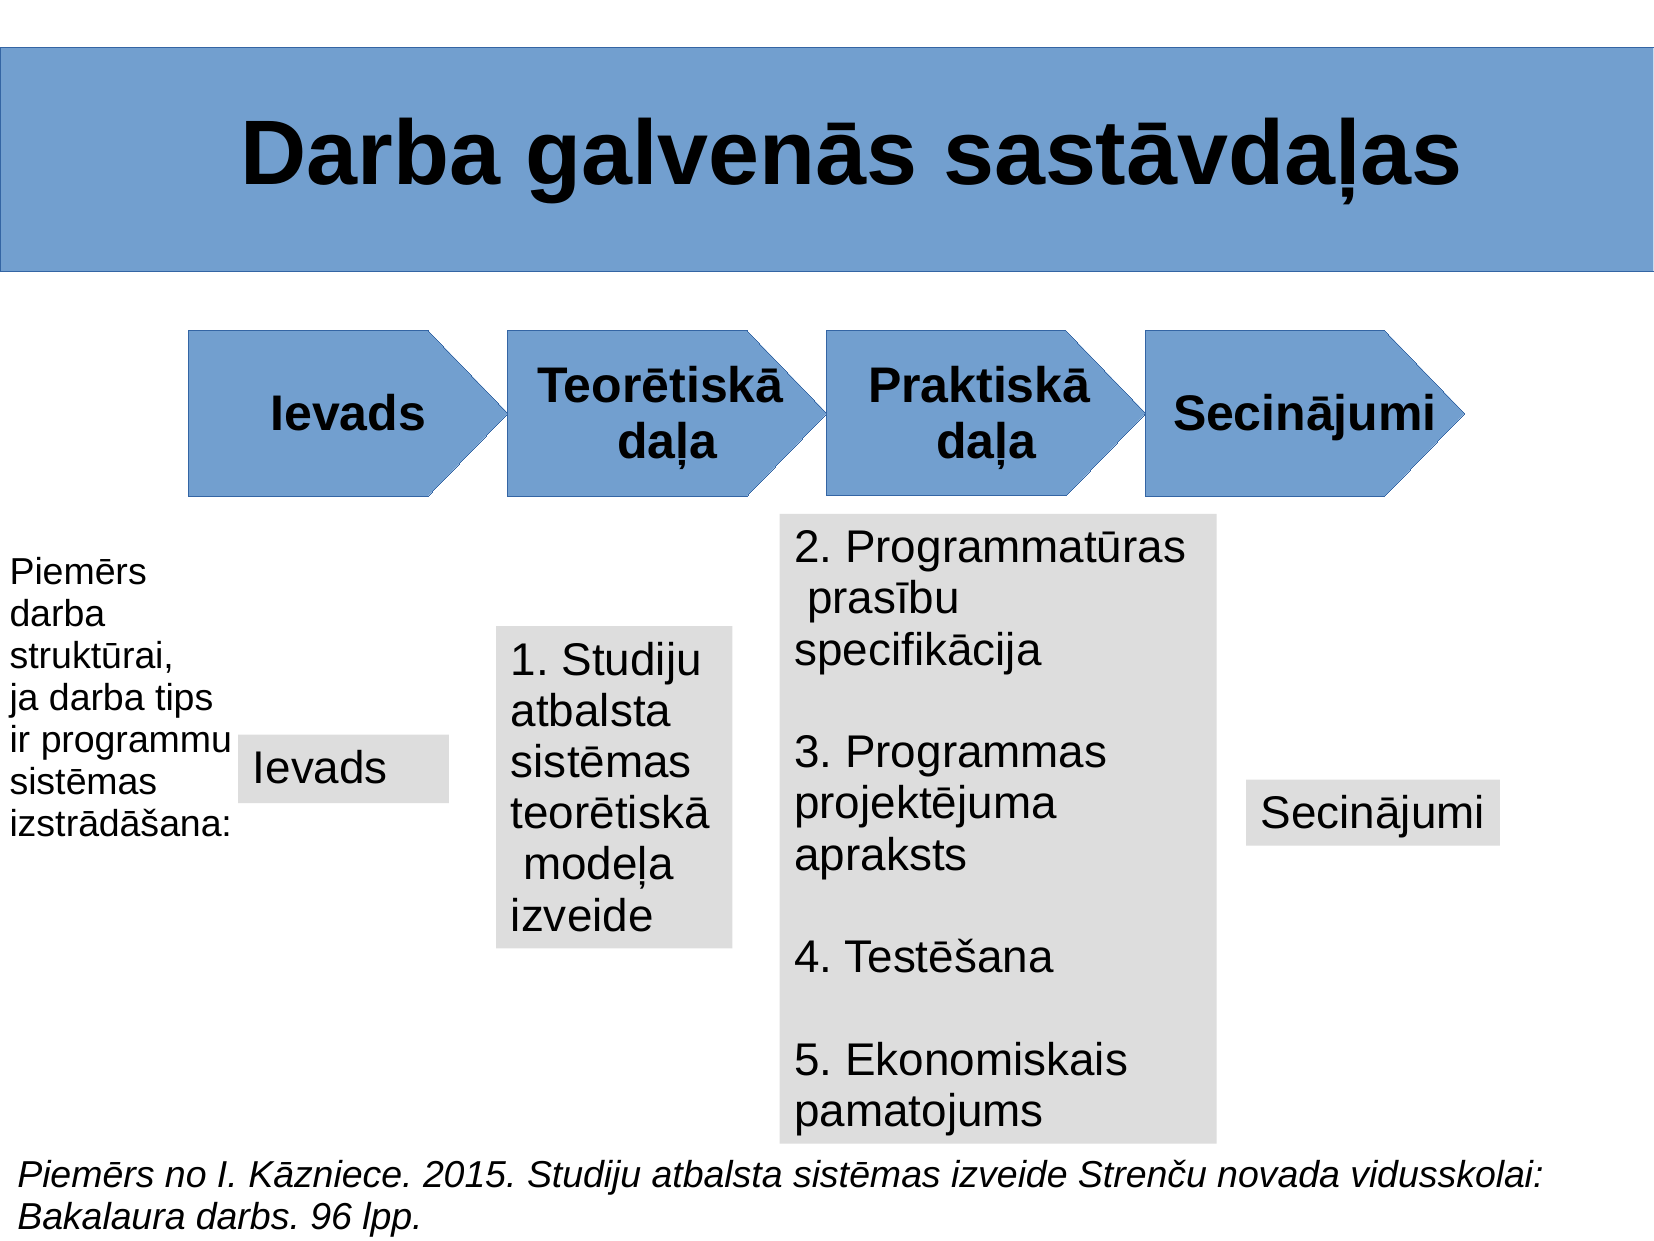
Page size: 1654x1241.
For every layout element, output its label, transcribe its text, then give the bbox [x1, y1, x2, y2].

text_box Piemērs darba struktūrai, ja darba tips ir programmu sistēmas izstrādāšana: [0, 543, 247, 853]
text_box 1. Studiju atbalsta sistēmas teorētiskā modeļa izveide [496, 626, 733, 949]
text_box Secinājumi [1145, 330, 1465, 497]
text_box Ievads [188, 330, 507, 497]
text_box Ievads [238, 734, 449, 804]
title Darba galvenās sastāvdaļas [82, 49, 1571, 257]
text_box Teorētiskā daļa [507, 330, 826, 497]
text_box Secinājumi [1246, 779, 1500, 846]
text_box [0, 47, 1654, 272]
text_box Praktiskā daļa [826, 330, 1145, 496]
text_box Piemērs no I. Kāzniece. 2015. Studiju atbalsta sistēmas izveide Strenču novada vidusskolai: Bakalaura darbs. 96 lpp. [2, 1145, 1570, 1241]
text_box 2. Programmatūras prasību specifikācija 3. Programmas projektējuma apraksts 4. Testēšana 5. Ekonomiskais pamatojums [779, 513, 1217, 1144]
